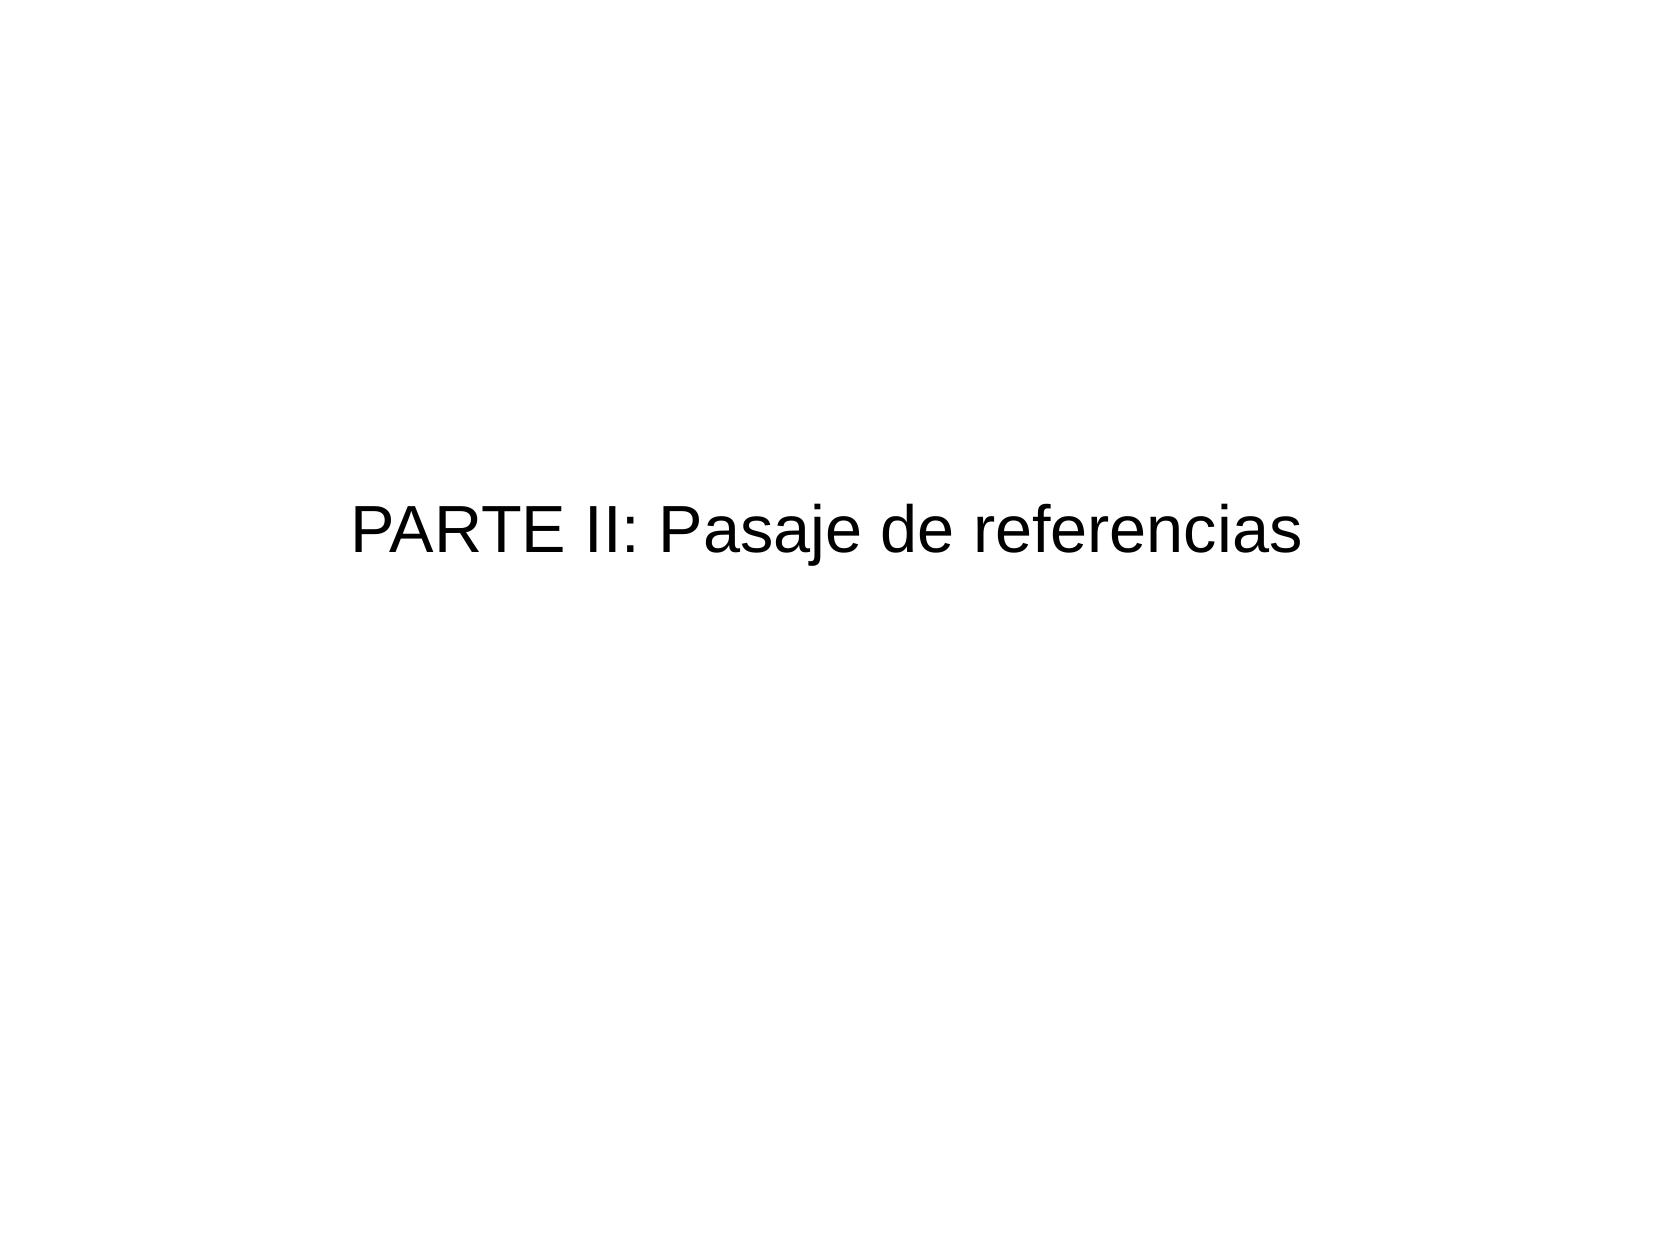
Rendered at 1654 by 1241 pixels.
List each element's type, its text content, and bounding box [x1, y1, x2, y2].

subtitle PARTE II: Pasaje de referencias [82, 49, 1571, 1010]
